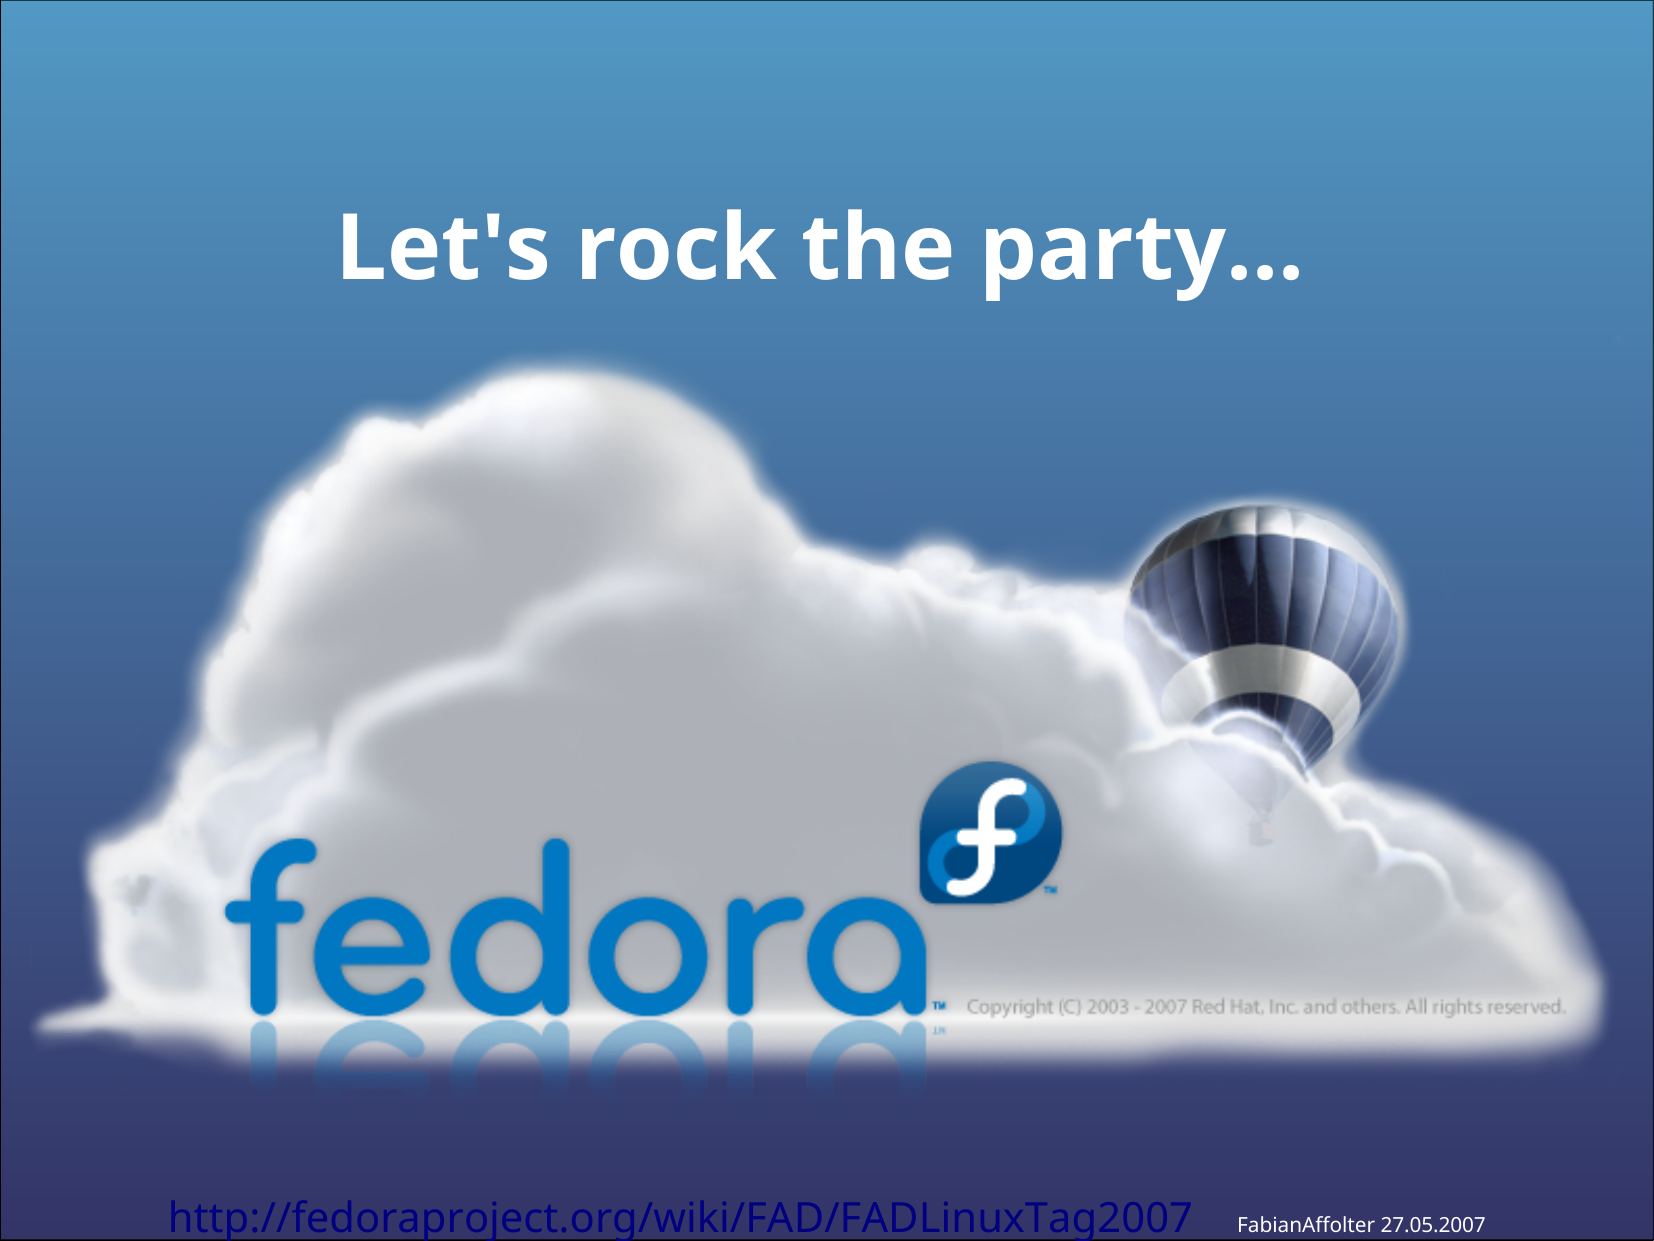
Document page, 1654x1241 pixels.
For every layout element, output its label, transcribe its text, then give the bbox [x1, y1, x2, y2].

picture [28, 324, 1625, 1150]
title Let's rock the party... [76, 127, 1566, 357]
list http://fedoraproject.org/wiki/FAD/FADLinuxTag2007 FabianAffolter 27.05.2007 [29, 561, 1624, 1199]
